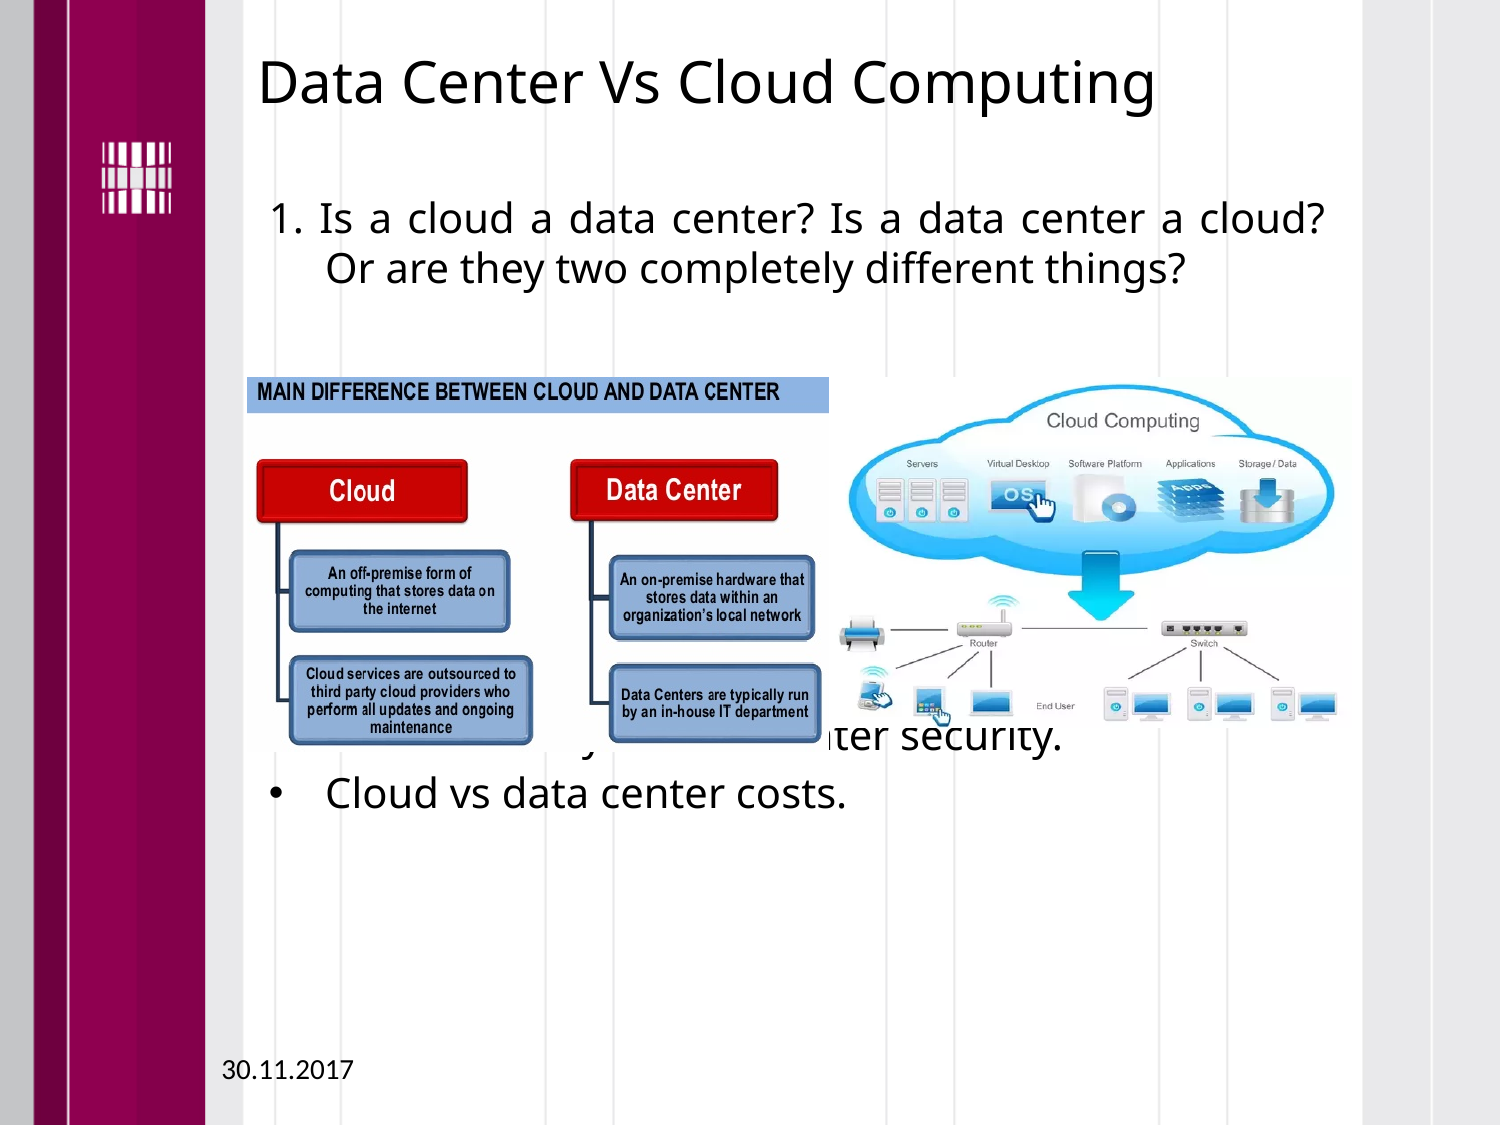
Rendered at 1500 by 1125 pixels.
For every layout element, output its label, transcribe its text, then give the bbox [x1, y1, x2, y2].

title Data Center Vs Cloud Computing [242, 0, 1258, 161]
list 1. Is a cloud a data center? Is a data center a cloud? Or are they two completely different things? Cloud security vs data center security. Cloud vs data center costs. [253, 184, 1341, 377]
picture [0, 0, 1500, 1125]
list 1. Is a cloud a data center? Is a data center a cloud? Or are they two completely different things? Cloud security vs data center security. Cloud vs data center costs. [253, 728, 1341, 1043]
slide_number 30.11.2017 [206, 1042, 557, 1103]
